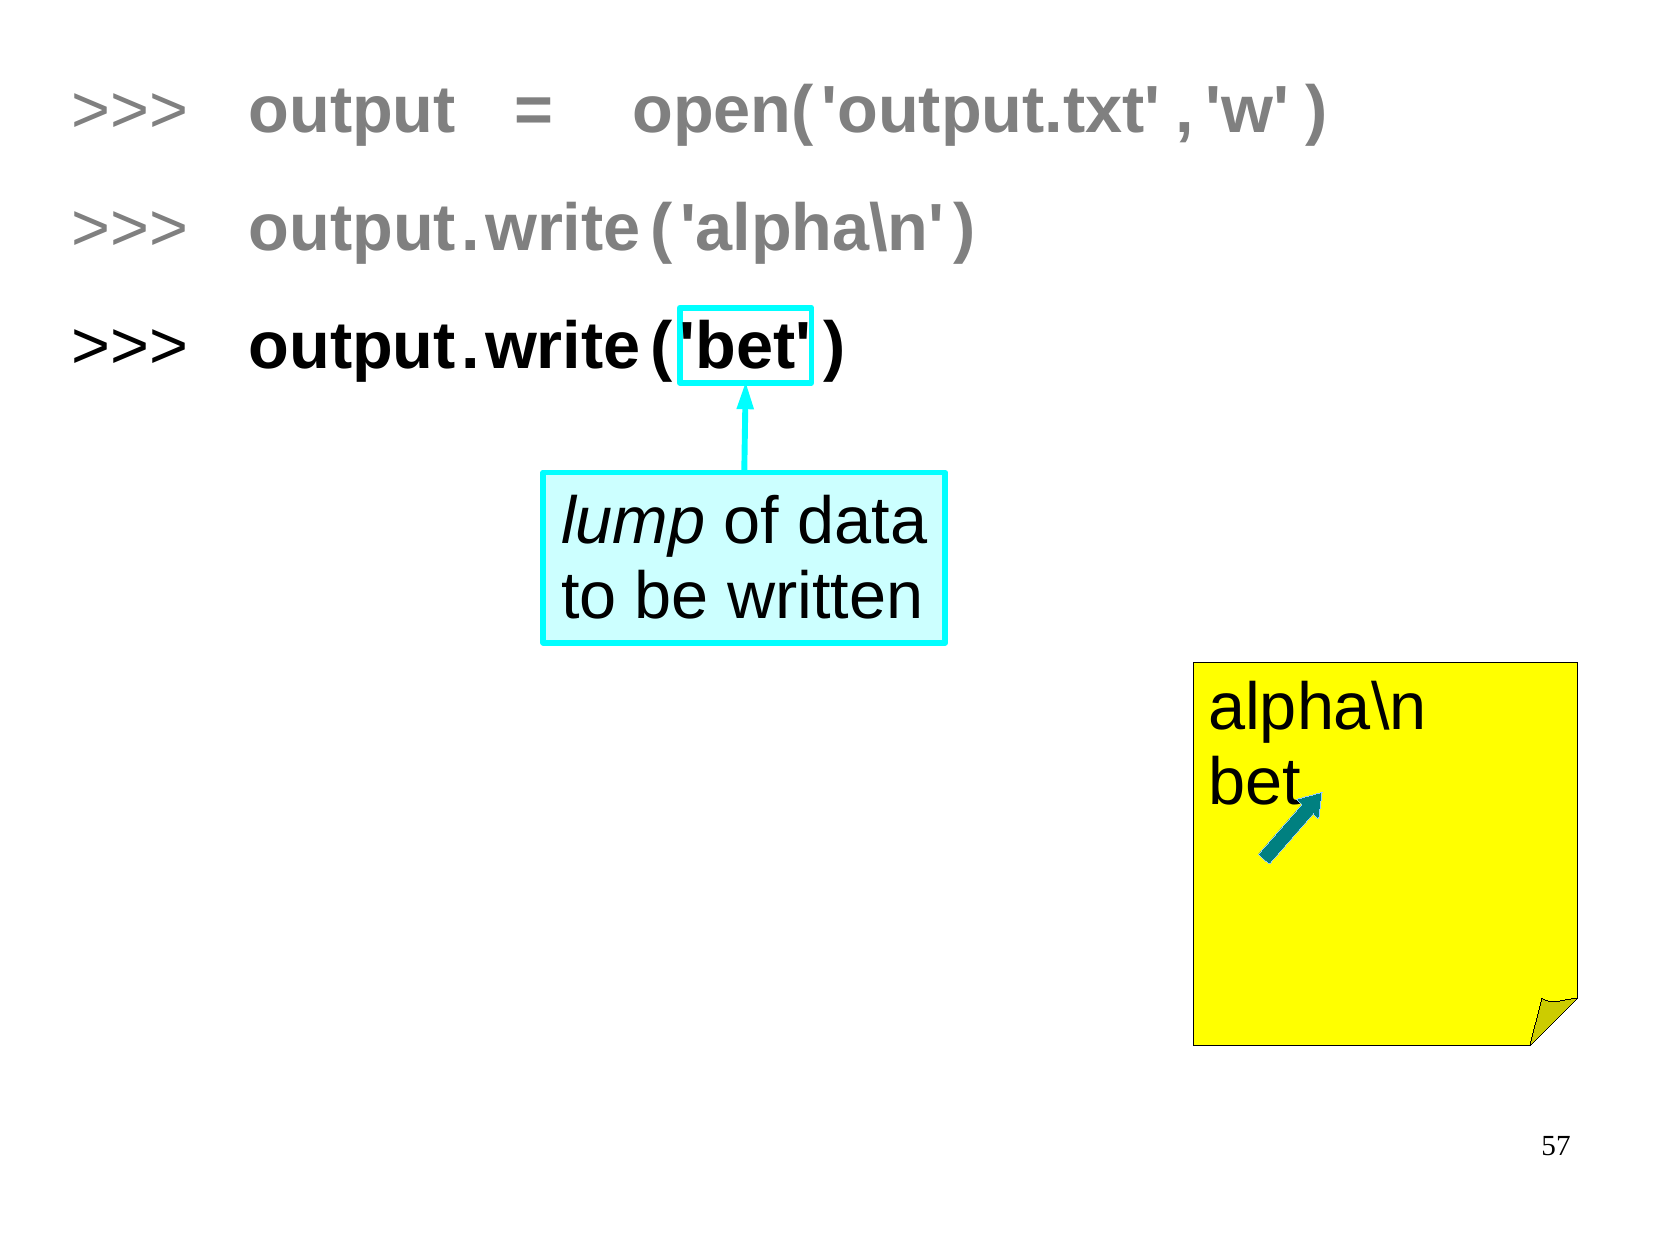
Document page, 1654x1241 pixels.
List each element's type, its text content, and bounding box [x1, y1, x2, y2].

text_box >>> [71, 71, 189, 147]
text_box 'bet' [679, 307, 812, 383]
text_box write [484, 307, 641, 383]
text_box . [461, 307, 480, 383]
text_box , [1175, 71, 1195, 147]
text_box ) [1305, 71, 1329, 147]
text_box write [485, 189, 641, 265]
text_box alpha\n bet [1193, 662, 1578, 1046]
text_box 'output.txt' [821, 71, 1161, 147]
text_box ) [823, 307, 846, 383]
text_box ) [953, 189, 976, 265]
text_box output [248, 71, 457, 147]
text_box ( [650, 189, 673, 265]
text_box output [248, 307, 457, 383]
text_box >>> [71, 307, 189, 383]
text_box ( [650, 307, 673, 383]
text_box output [248, 189, 457, 265]
text_box 'w' [1205, 71, 1290, 147]
text_box 'alpha\n' [679, 189, 945, 265]
text_box = [514, 71, 554, 147]
text_box . [461, 189, 481, 265]
text_box lump of data to be written [543, 472, 946, 643]
text_box >>> [71, 189, 189, 265]
text_box open( [632, 71, 815, 147]
text_box [1258, 792, 1323, 864]
